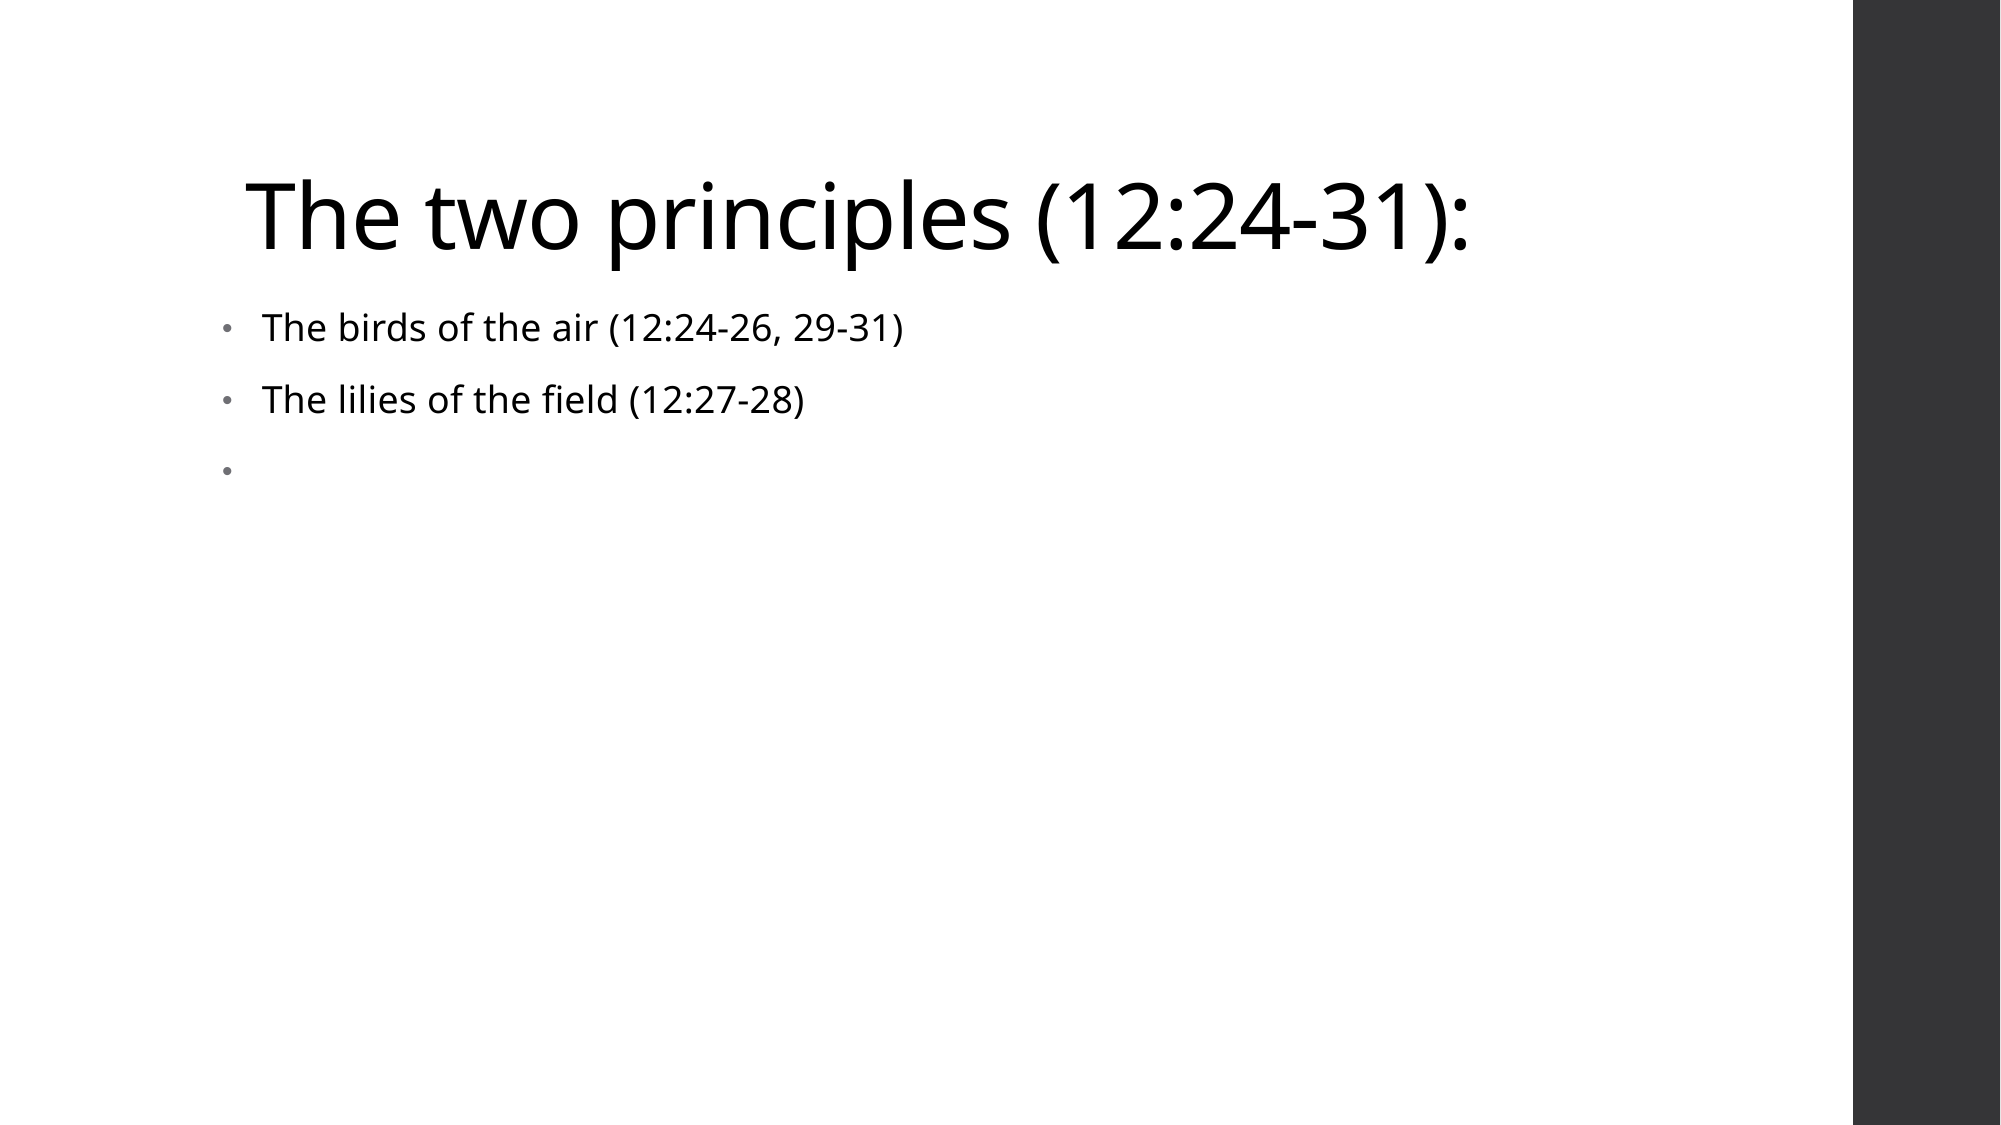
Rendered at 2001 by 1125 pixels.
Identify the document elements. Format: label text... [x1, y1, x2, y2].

list The birds of the air (12:24-26, 29-31) The lilies of the field (12:27-28) [206, 299, 1617, 1014]
title The two principles (12:24-31): [206, 60, 1797, 278]
